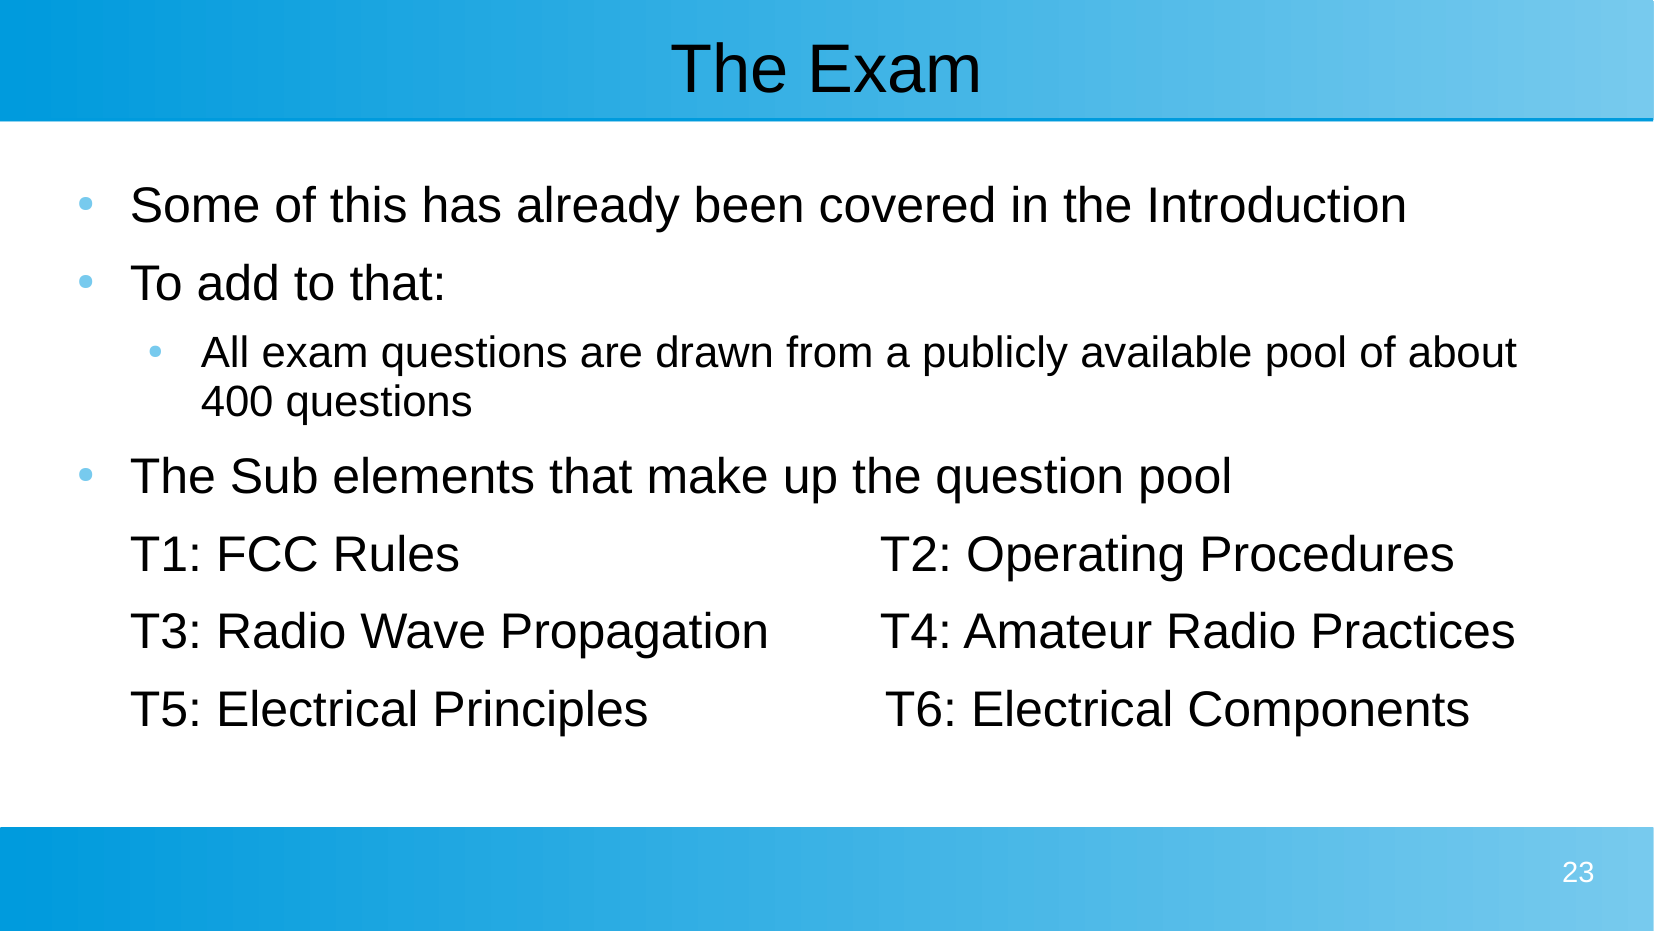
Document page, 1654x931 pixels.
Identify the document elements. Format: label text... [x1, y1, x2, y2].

list Some of this has already been covered in the Introduction To add to that: All exam questions are drawn from a publicly available pool of about 400 questions The Sub elements that make up the question pool T1: FCC Rules T2: Operating Procedures T3: Radio Wave Propagation T4: Amateur Radio Practices T5: Electrical Principles T6: Electrical Components [59, 177, 1595, 768]
title The Exam [59, 29, 1595, 108]
